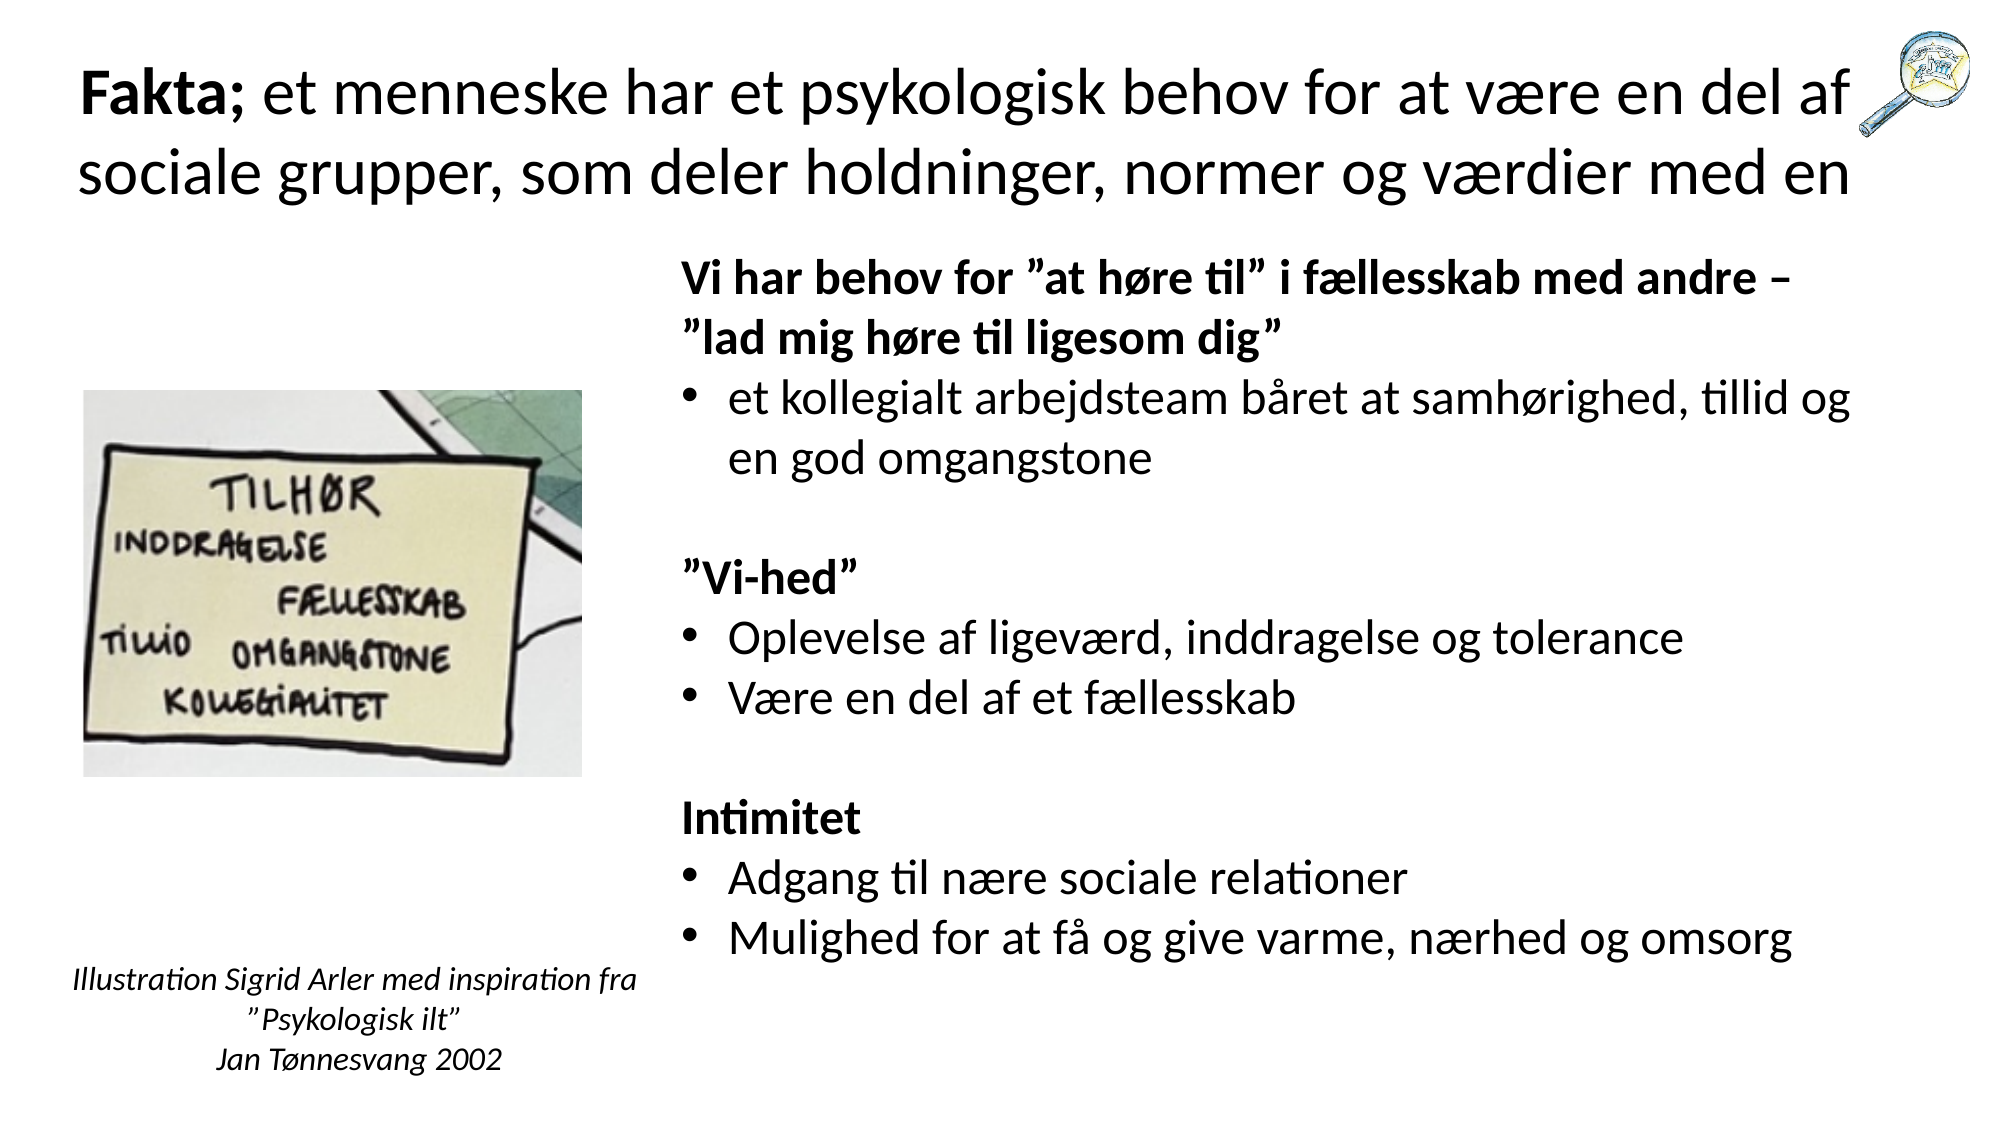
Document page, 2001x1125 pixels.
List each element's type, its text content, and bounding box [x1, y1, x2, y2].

text_box Fakta; et menneske har et psykologisk behov for at være en del af sociale grupper, som deler holdninger, normer og værdier med en [0, 40, 1932, 216]
text_box Illustration Sigrid Arler med inspiration fra ”Psykologisk ilt” Jan Tønnesvang 2002 [11, 949, 707, 1085]
picture [1850, 22, 1976, 139]
text_box Vi har behov for ”at høre til” i fællesskab med andre – ”lad mig høre til ligesom dig” et kollegialt arbejdsteam båret at samhørighed, tillid og en god omgangstone ”Vi-hed” Oplevelse af ligeværd, inddragelse og tolerance Være en del af et fællesskab Intimitet Adgang til nære sociale relationer Mulighed for at få og give varme, nærhed og omsorg [666, 237, 1892, 972]
picture [82, 390, 582, 777]
